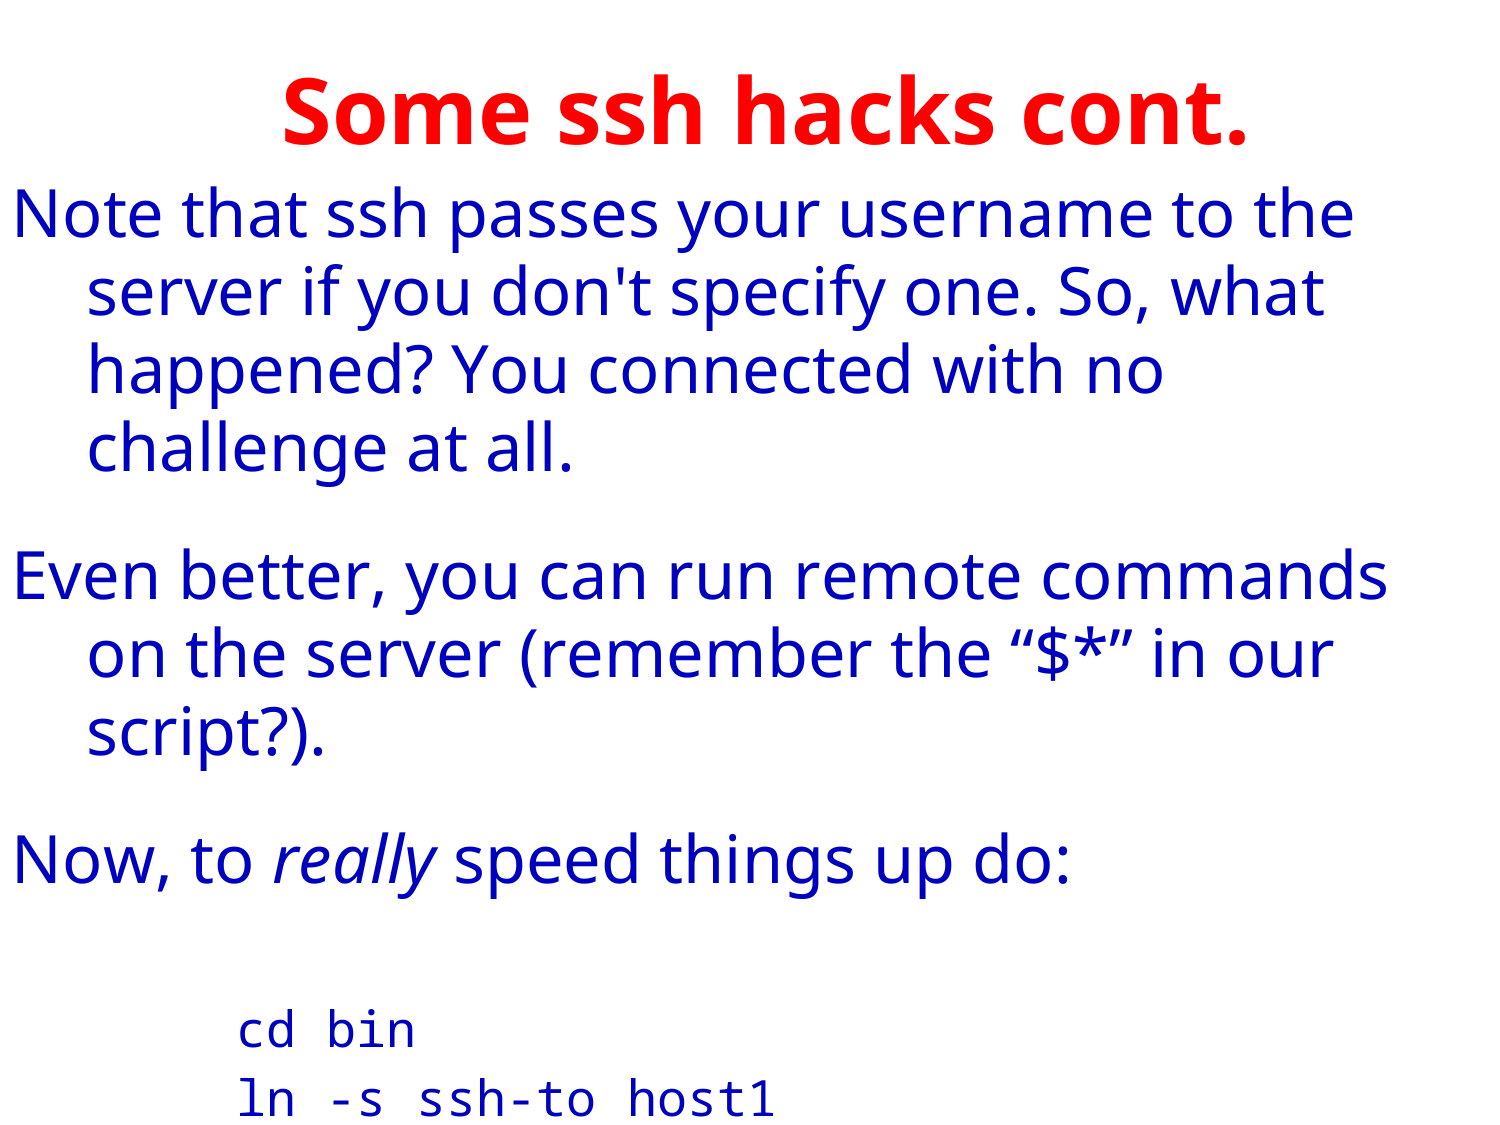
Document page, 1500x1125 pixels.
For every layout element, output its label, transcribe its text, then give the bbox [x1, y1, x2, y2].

title Some ssh hacks cont. [71, 46, 1462, 169]
list Note that ssh passes your username to the server if you don't specify one. So, what happened? You connected with no challenge at all. Even better, you can run remote commands on the server (remember the “$*” in our script?). Now, to really speed things up do: cd bin ln -s ssh-to host1 ln -s ssh-to host2 ln -s ssh-to host3 [11, 175, 1480, 1107]
